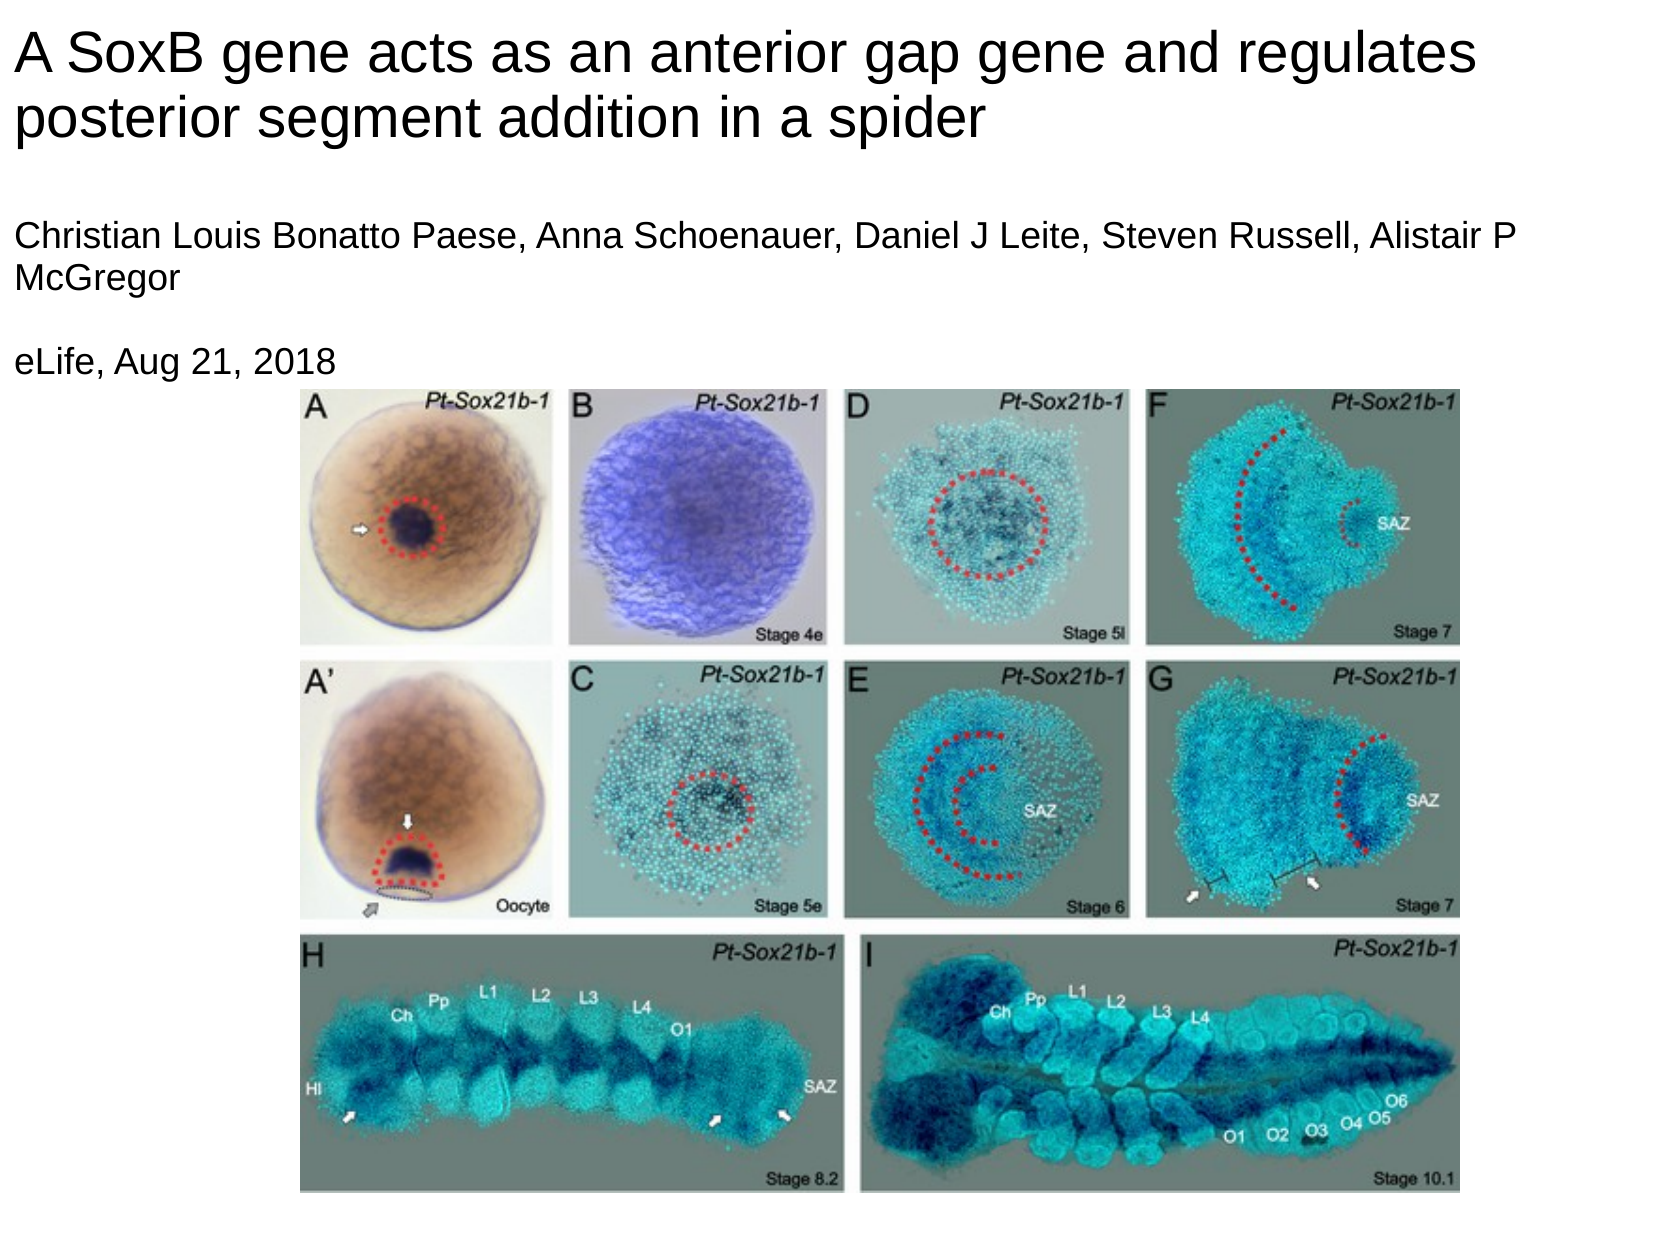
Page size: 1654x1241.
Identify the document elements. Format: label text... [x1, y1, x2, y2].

picture [300, 389, 1460, 1193]
text_box A SoxB gene acts as an anterior gap gene and regulates posterior segment addition in a spider Christian Louis Bonatto Paese, Anna Schoenauer, Daniel J Leite, Steven Russell, Alistair P McGregor eLife, Aug 21, 2018 [0, 12, 1654, 433]
